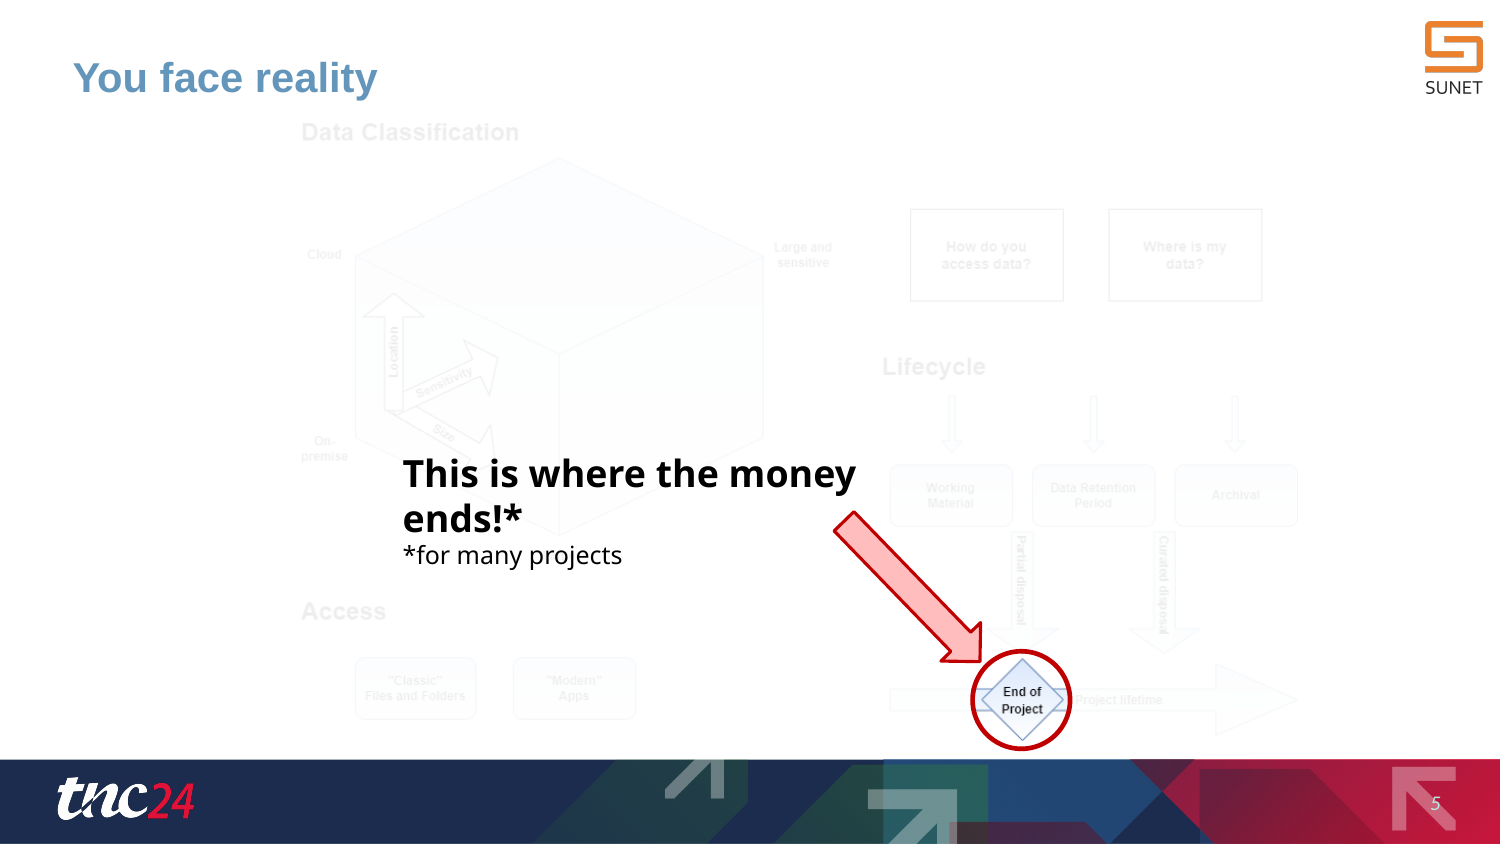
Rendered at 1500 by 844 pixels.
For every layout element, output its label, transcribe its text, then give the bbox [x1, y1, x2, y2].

text_box [168, 109, 1369, 751]
picture [57, 777, 225, 823]
title You face reality [57, 21, 1442, 136]
text_box [1007, 723, 1061, 746]
picture [1425, 21, 1483, 94]
text_box This is where the money ends!* *for many projects [387, 442, 895, 578]
picture [975, 654, 1067, 741]
